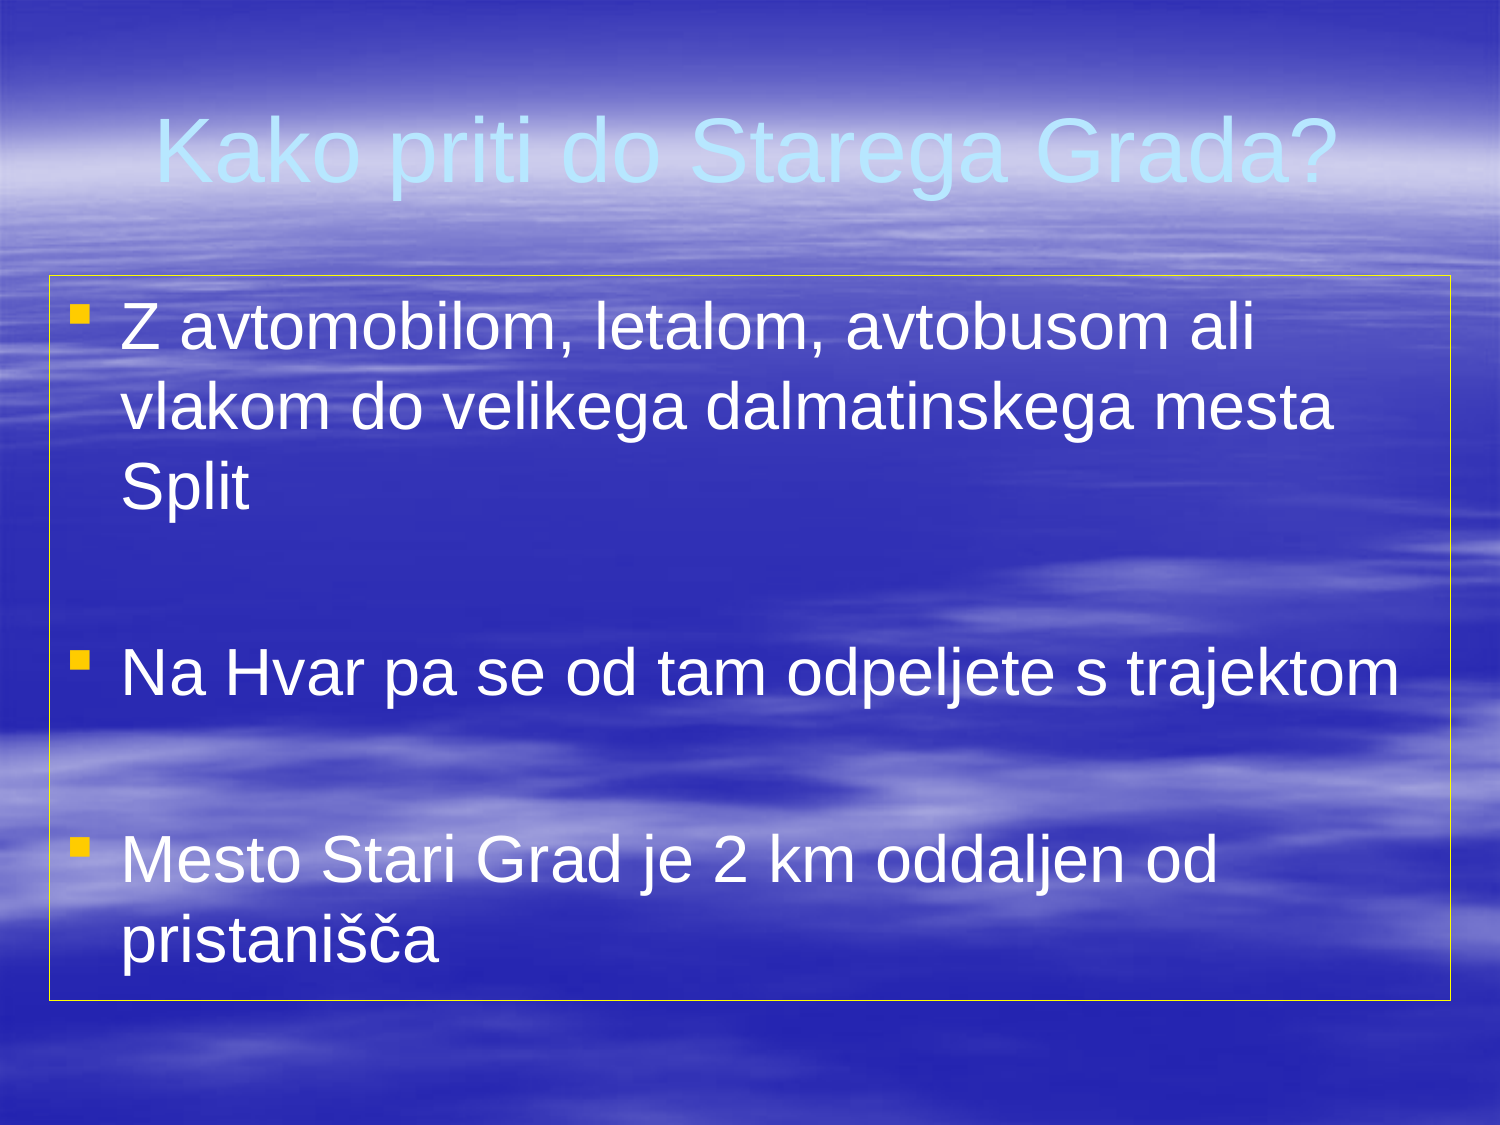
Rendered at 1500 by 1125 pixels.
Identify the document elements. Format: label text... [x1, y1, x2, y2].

picture [0, 0, 1500, 1125]
list Z avtomobilom, letalom, avtobusom ali vlakom do velikega dalmatinskega mesta Split Na Hvar pa se od tam odpeljete s trajektom Mesto Stari Grad je 2 km oddaljen od pristanišča [49, 275, 1451, 1001]
title Kako priti do Starega Grada? [49, 37, 1446, 255]
